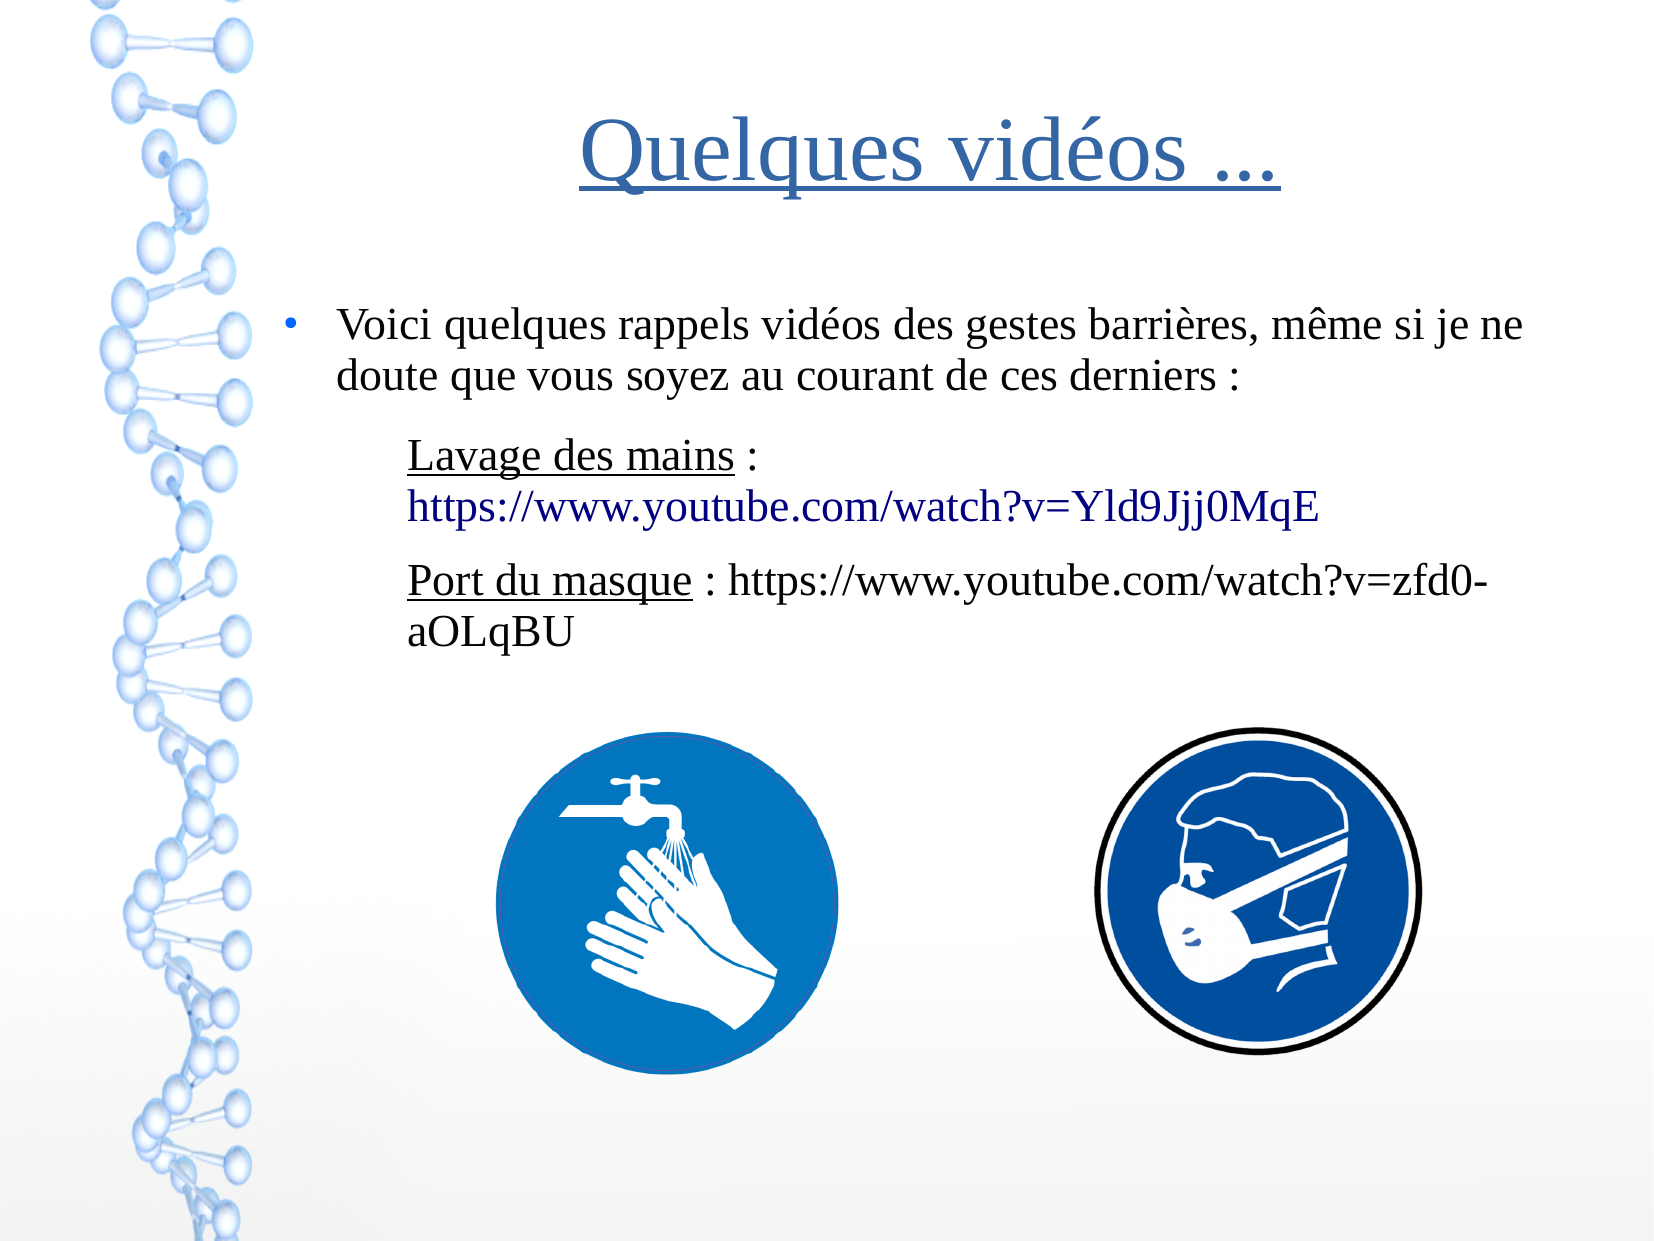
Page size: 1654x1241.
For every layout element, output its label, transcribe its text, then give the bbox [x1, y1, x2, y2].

title Quelques vidéos ... [265, 47, 1595, 252]
picture [0, 0, 1654, 1241]
list Voici quelques rappels vidéos des gestes barrières, même si je ne doute que vous soyez au courant de ces derniers : Lavage des mains : https://www.youtube.com/watch?v=Yld9Jjj0MqE Port du masque : https://www.youtube.com/watch?v=zfd0-aOLqBU [265, 299, 1548, 643]
